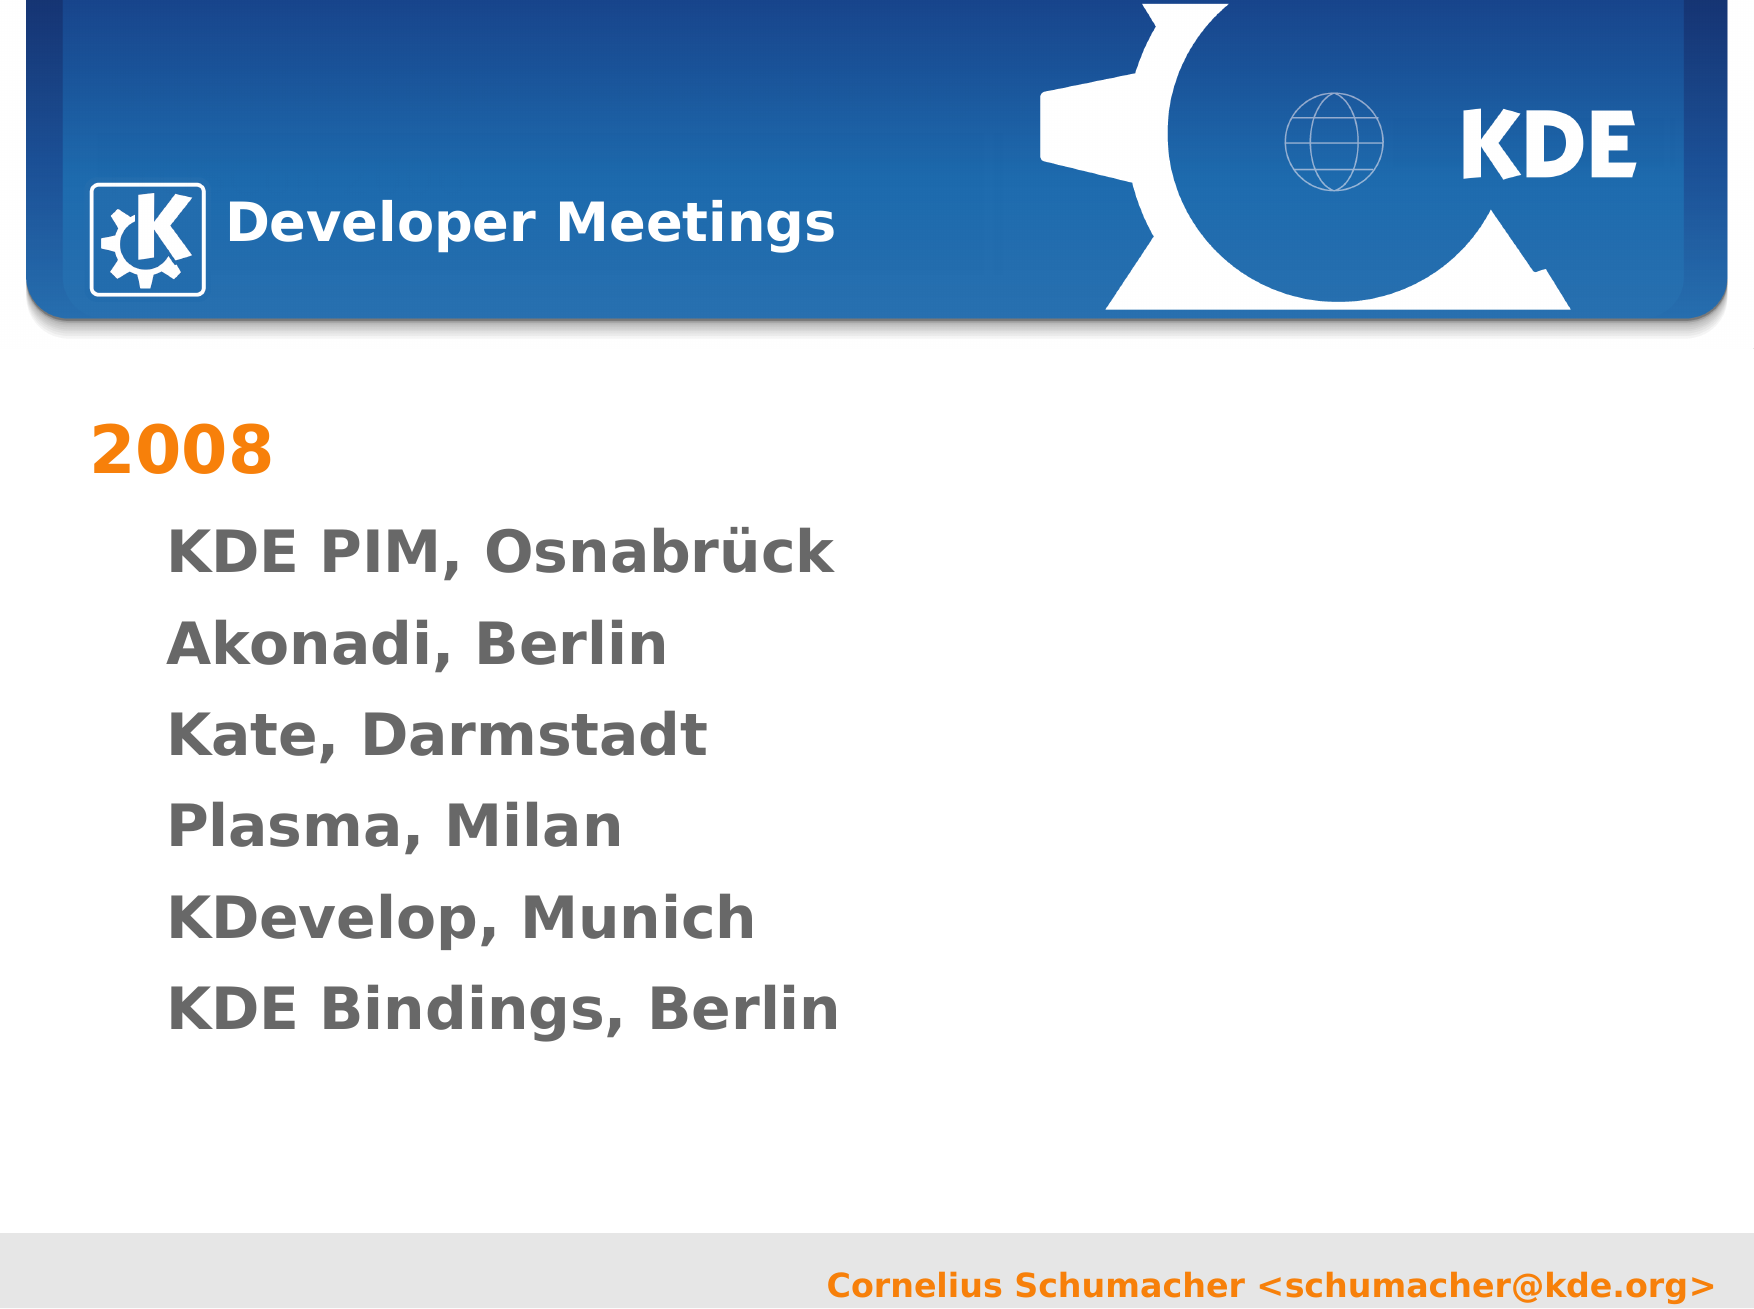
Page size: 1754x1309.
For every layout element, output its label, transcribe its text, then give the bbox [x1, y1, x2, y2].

picture [0, 0, 1754, 349]
title Developer Meetings [225, 188, 1126, 258]
list 2008 KDE PIM, Osnabrück Akonadi, Berlin Kate, Darmstadt Plasma, Milan KDevelop, Munich KDE Bindings, Berlin [71, 411, 1651, 1148]
